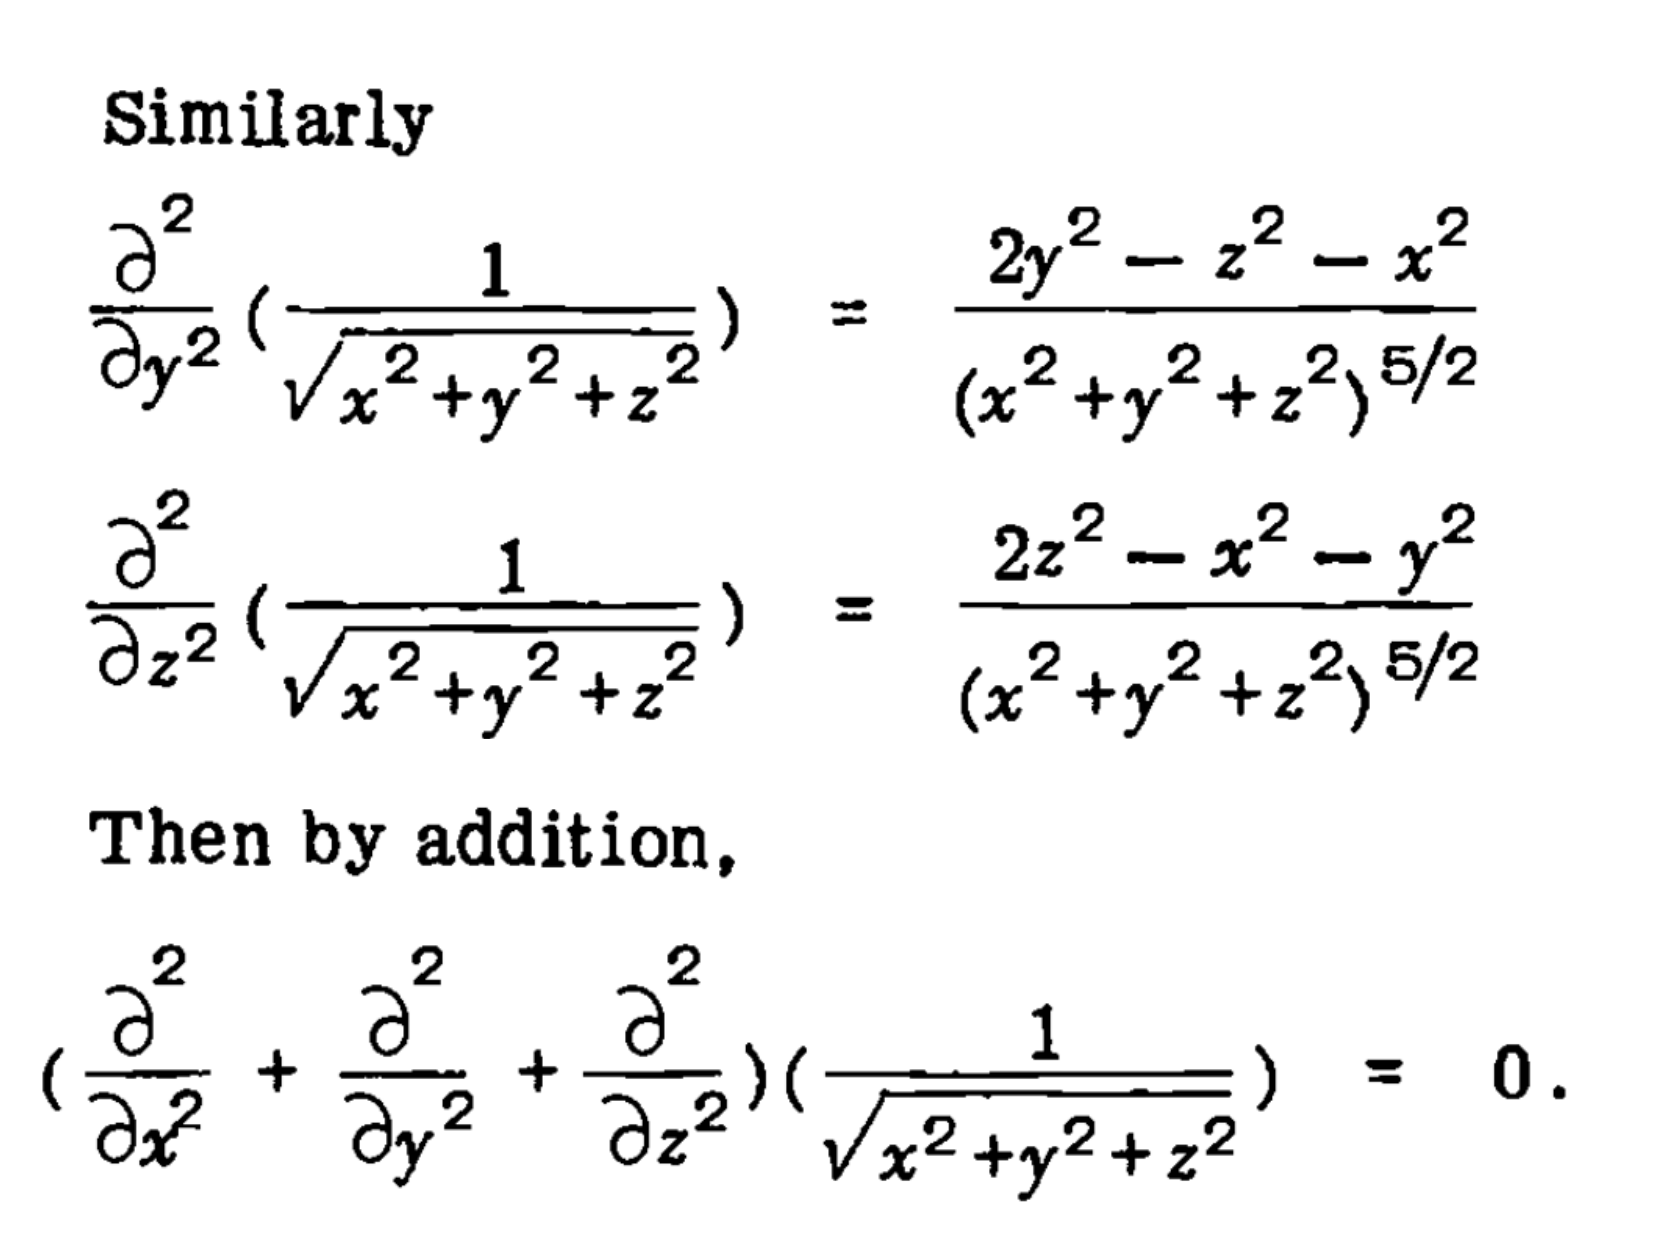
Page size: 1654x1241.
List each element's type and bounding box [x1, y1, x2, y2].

picture [10, 70, 1571, 1203]
